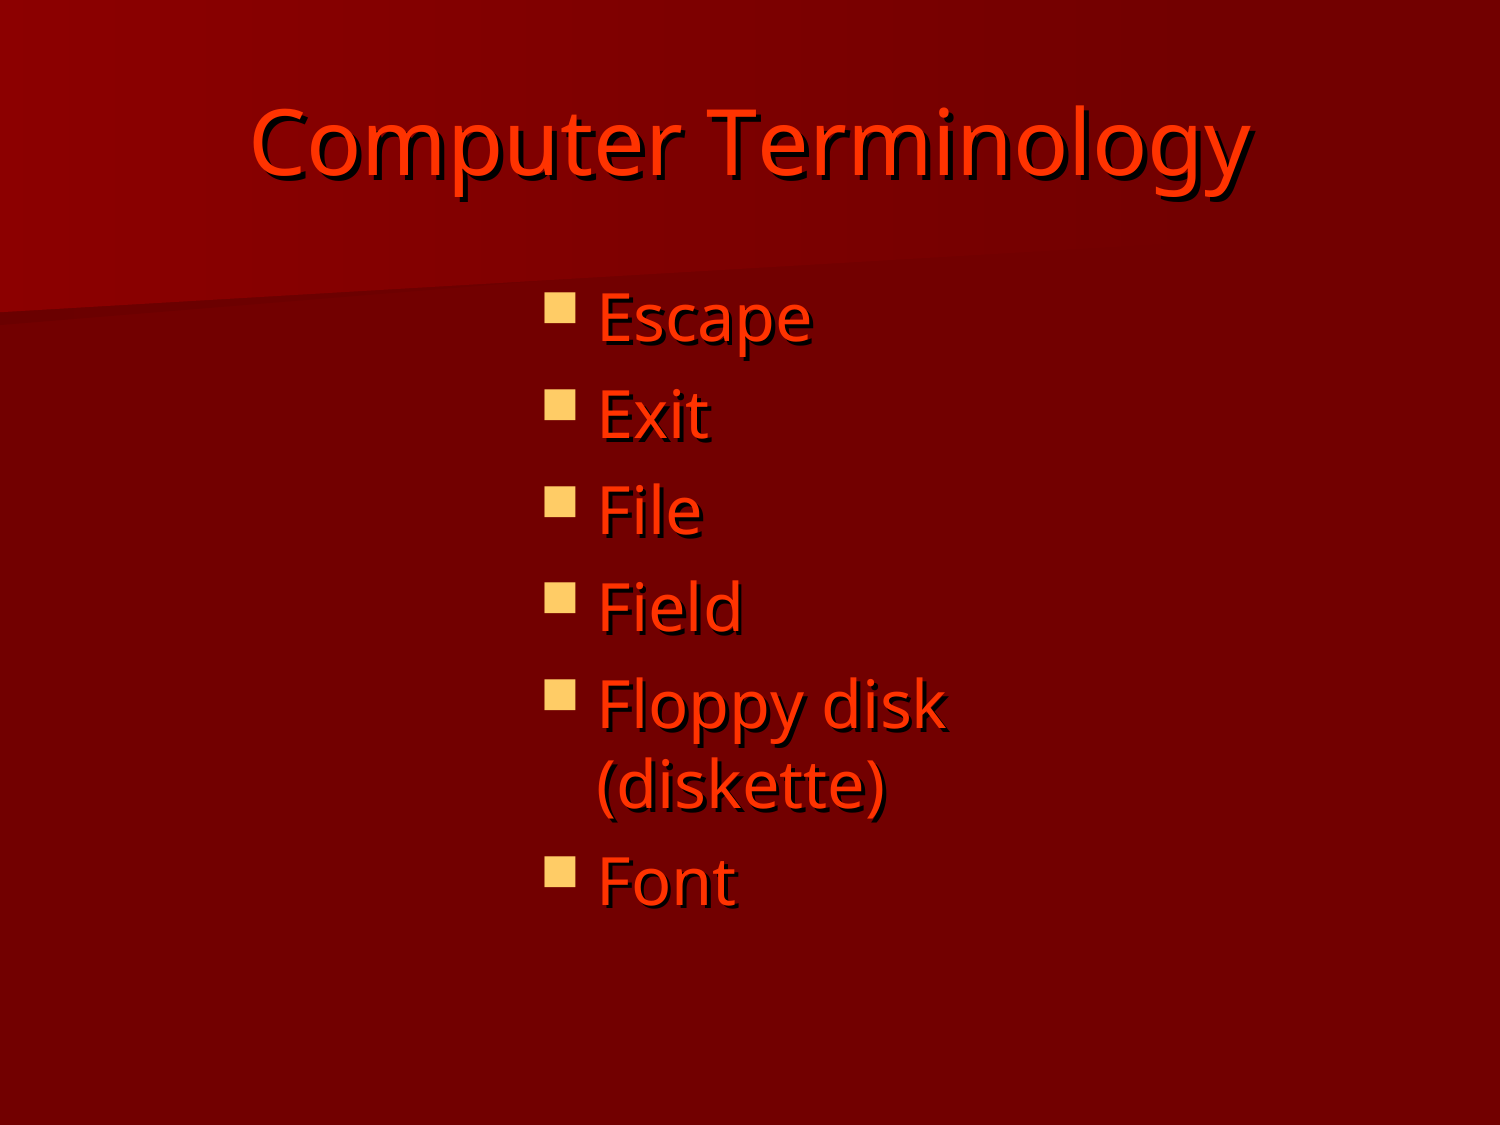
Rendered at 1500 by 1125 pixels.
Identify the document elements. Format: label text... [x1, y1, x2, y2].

list Escape Exit File Field Floppy disk (diskette) Font [525, 267, 1105, 1000]
title Computer Terminology [75, 45, 1426, 233]
